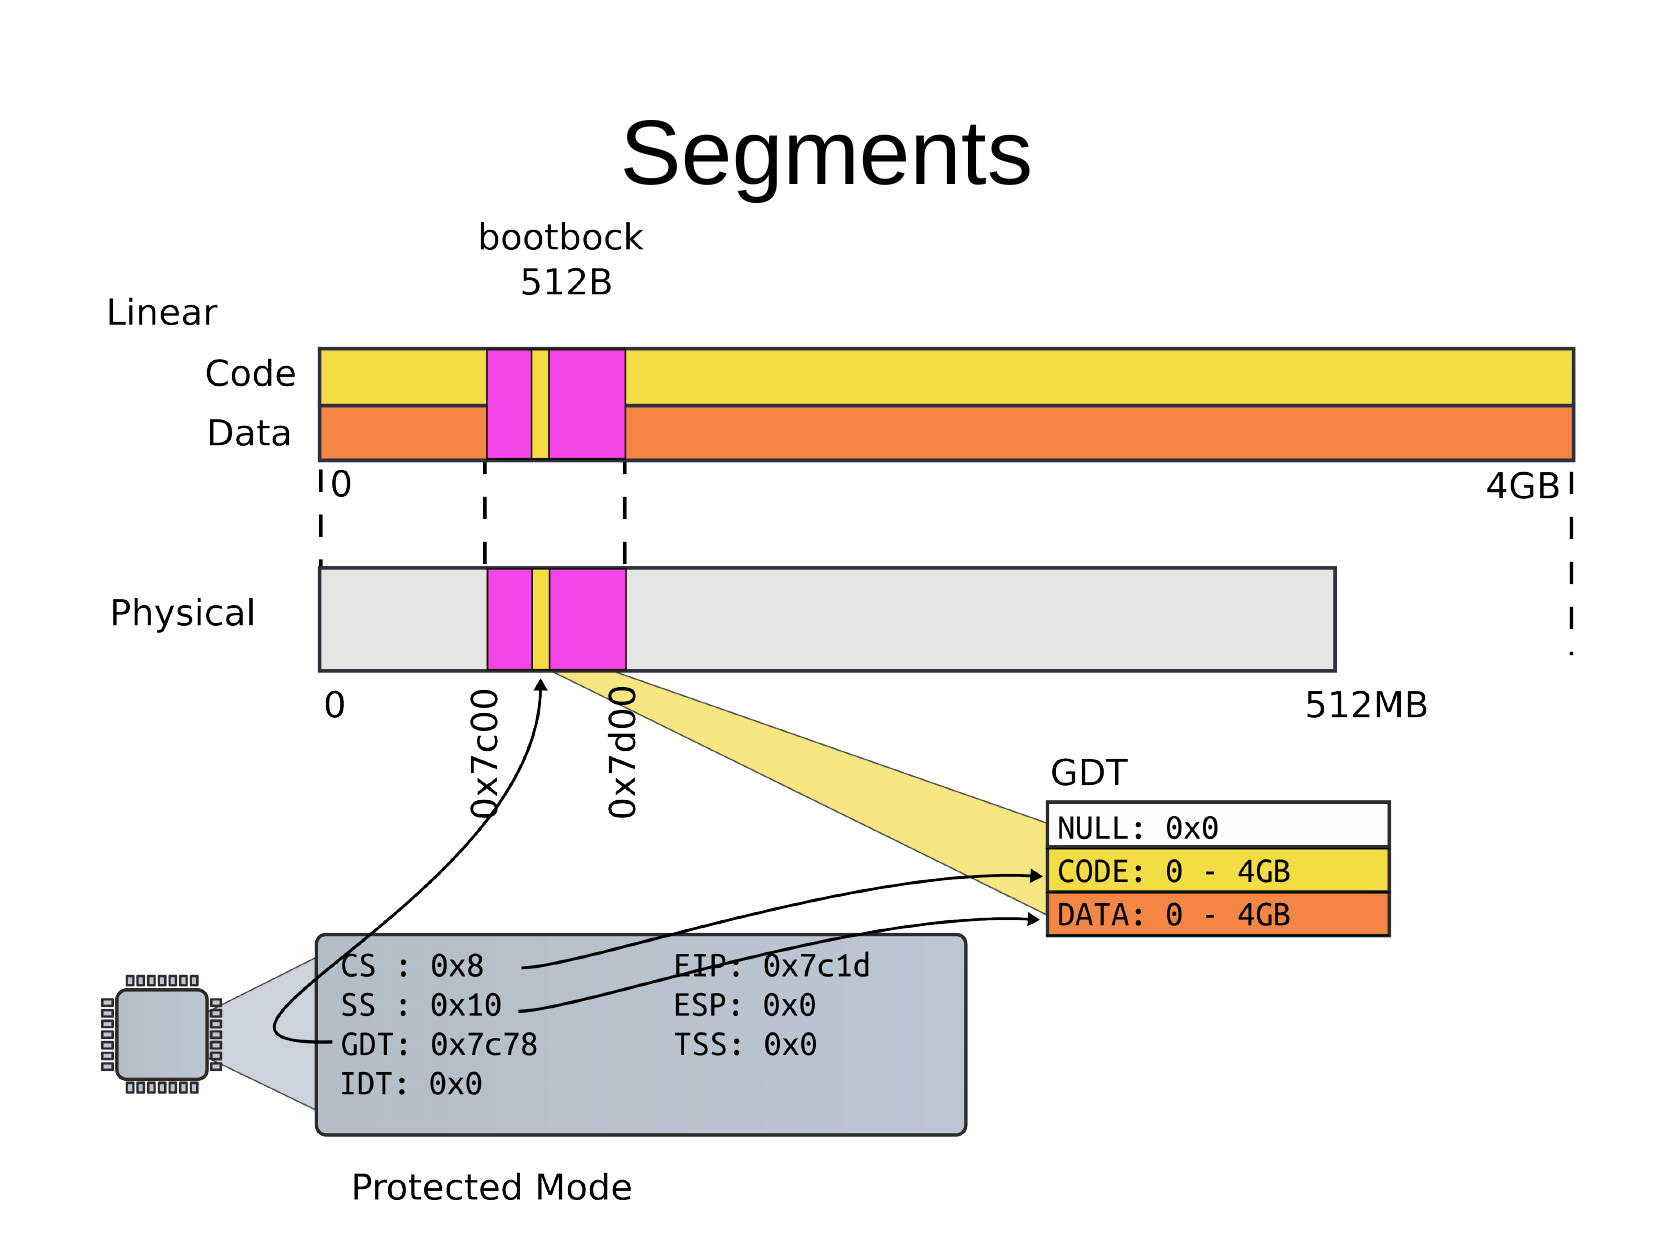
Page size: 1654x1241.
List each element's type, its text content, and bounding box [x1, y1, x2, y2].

picture [101, 222, 1576, 1201]
title Segments [82, 49, 1571, 257]
